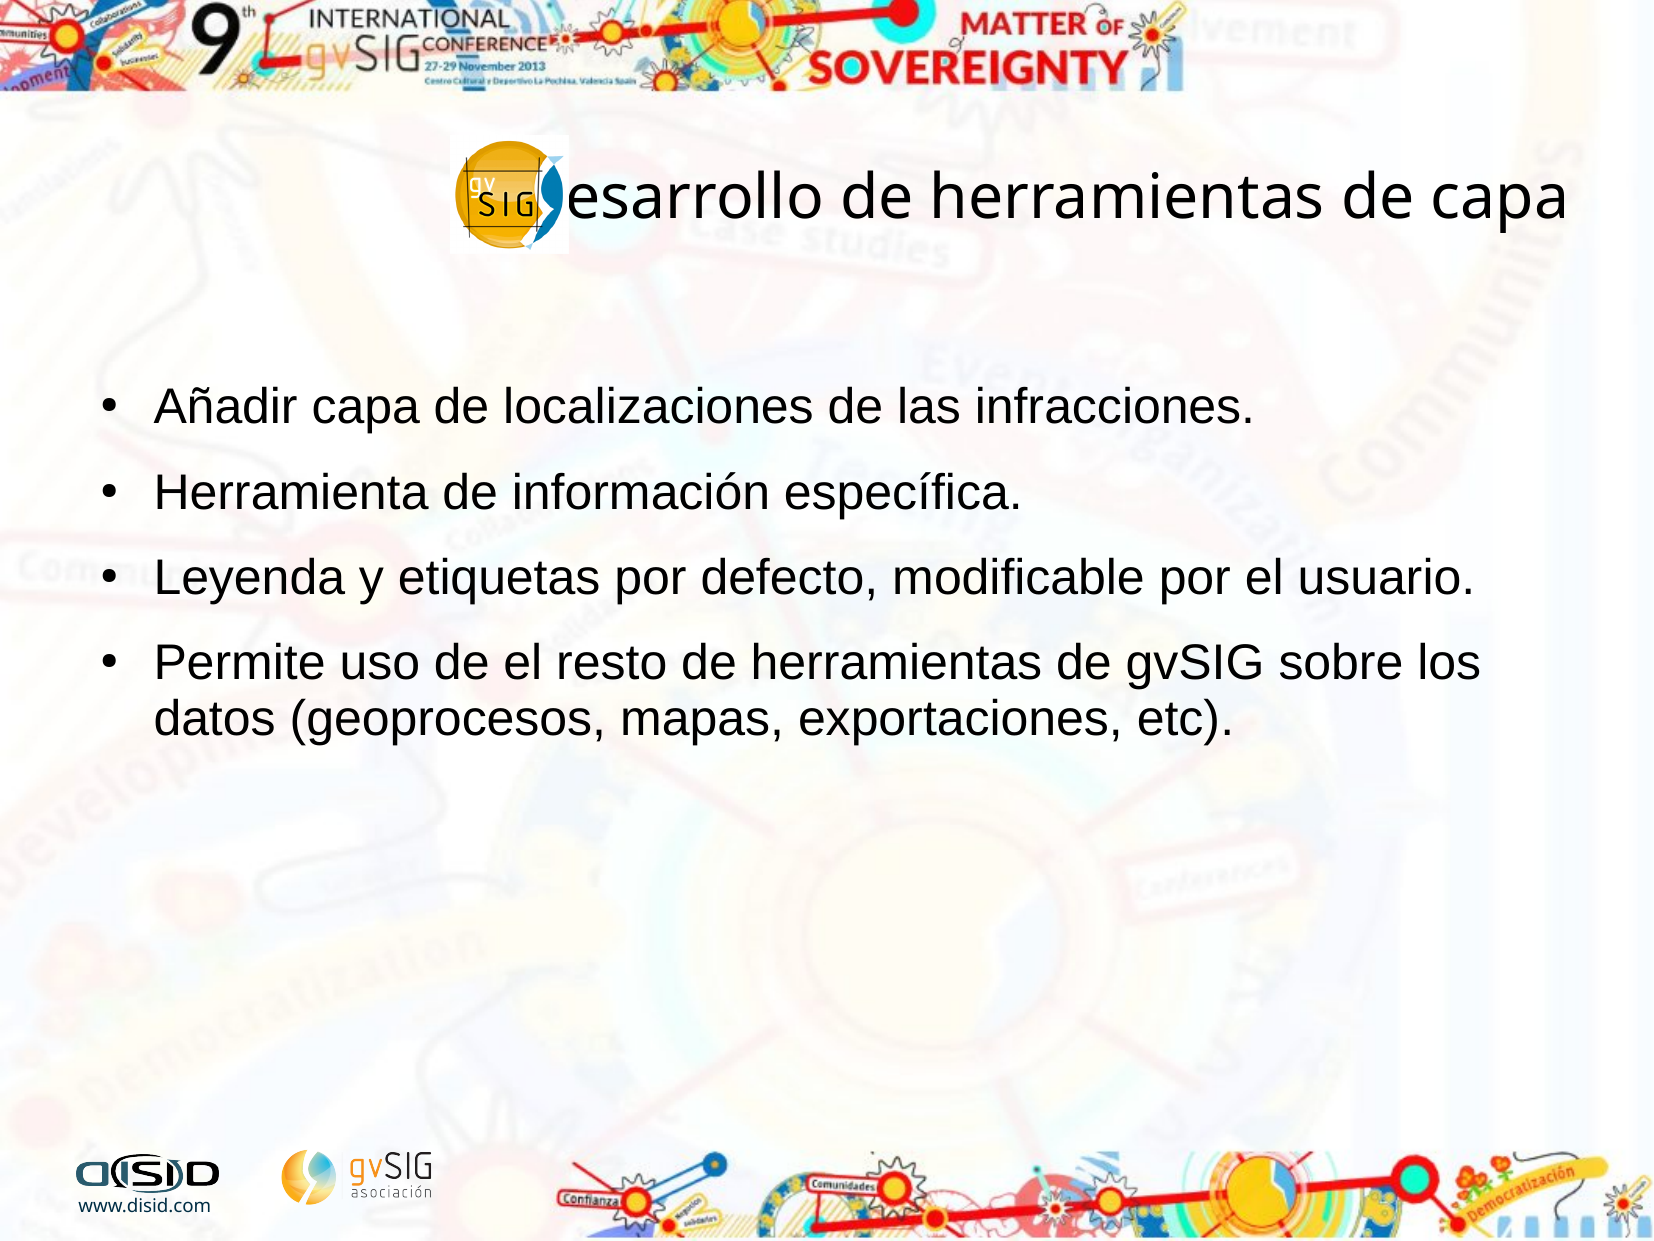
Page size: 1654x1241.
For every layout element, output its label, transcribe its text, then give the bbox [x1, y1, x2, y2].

picture [0, 0, 1654, 1241]
title Desarrollo de herramientas de capa [82, 90, 1571, 298]
list Añadir capa de localizaciones de las infracciones. Herramienta de información específica. Leyenda y etiquetas por defecto, modificable por el usuario. Permite uso de el resto de herramientas de gvSIG sobre los datos (geoprocesos, mapas, exportaciones, etc). [82, 378, 1571, 1099]
